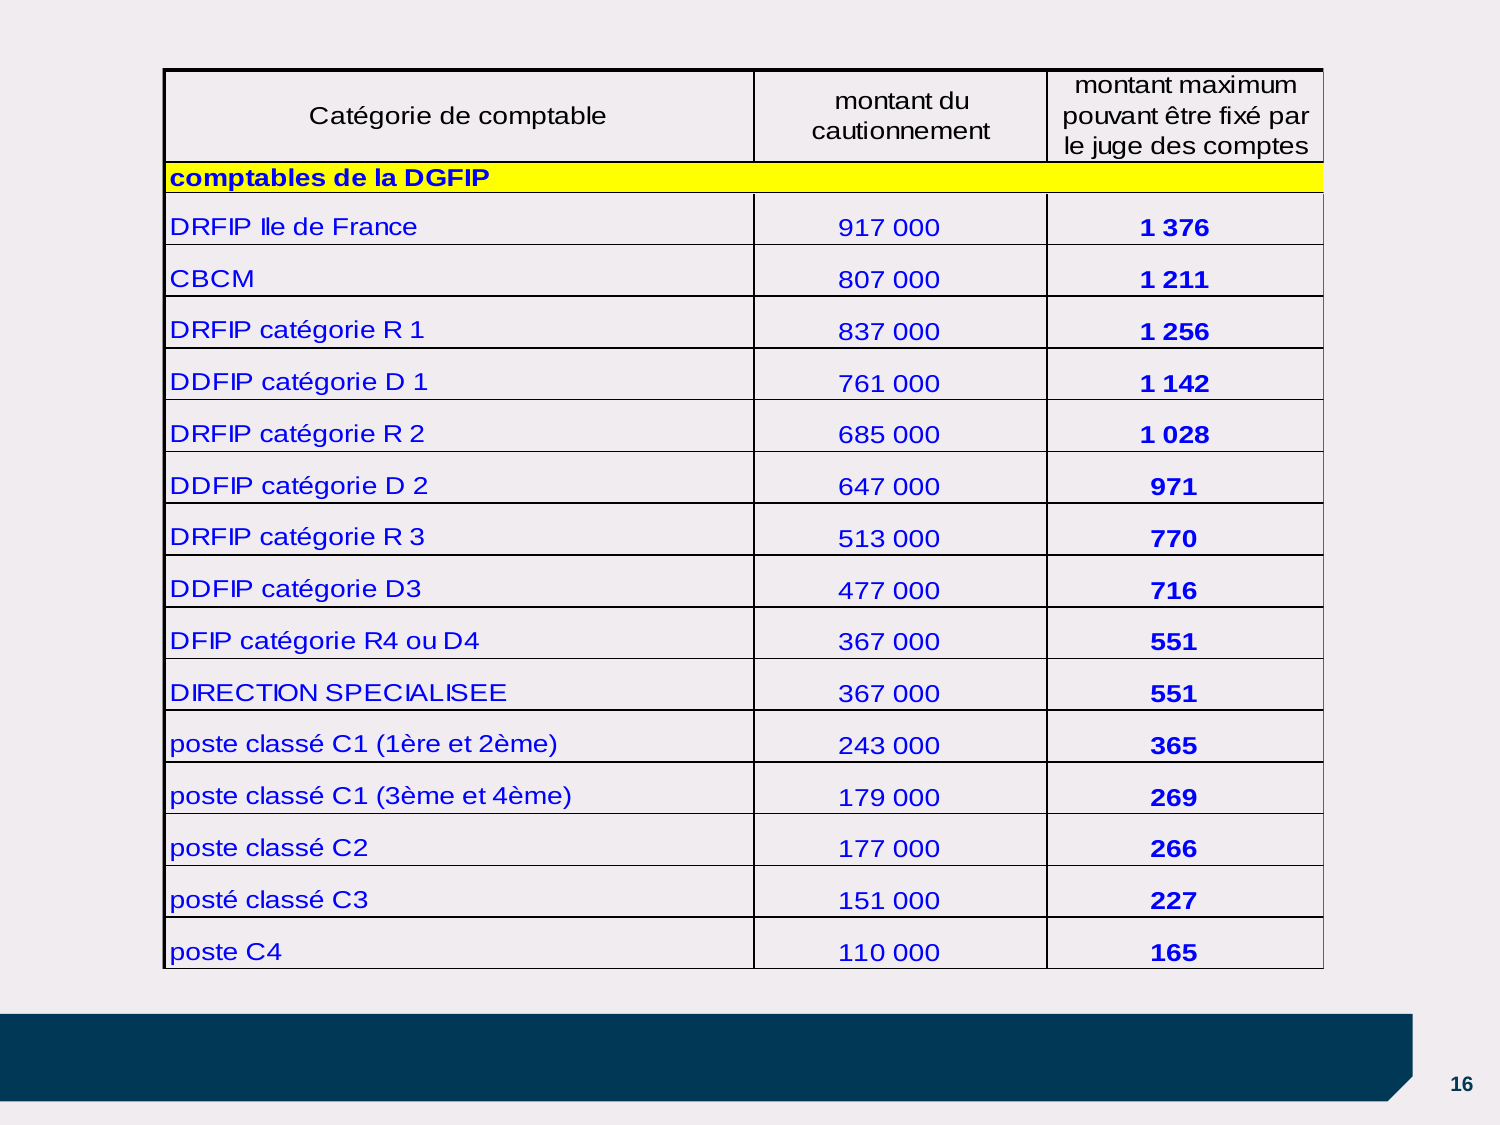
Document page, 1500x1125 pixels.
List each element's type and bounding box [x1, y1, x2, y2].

chart [162, 68, 1326, 970]
